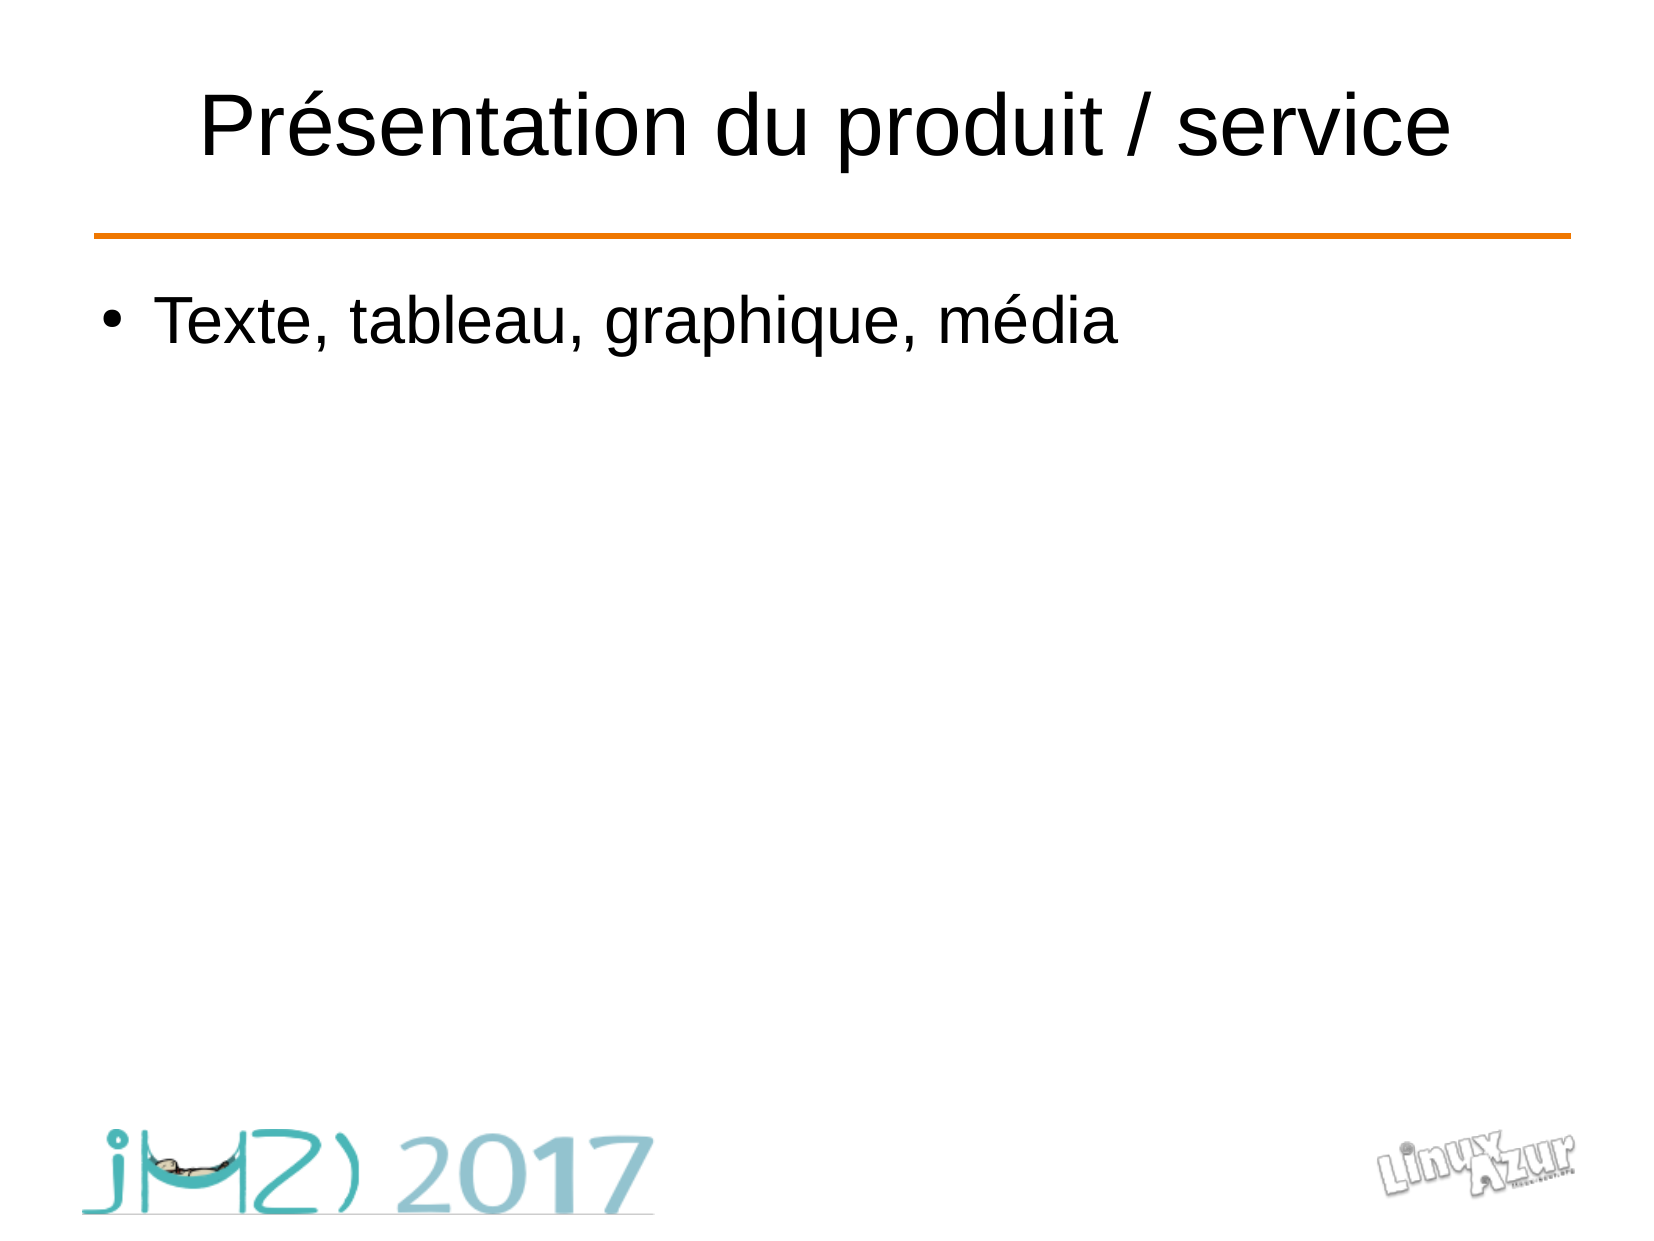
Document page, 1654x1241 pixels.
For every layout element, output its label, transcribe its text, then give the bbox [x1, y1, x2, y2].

picture [1346, 1115, 1600, 1211]
title Présentation du produit / service [82, 49, 1571, 201]
picture [82, 1129, 655, 1216]
list Texte, tableau, graphique, média [82, 283, 1571, 1063]
